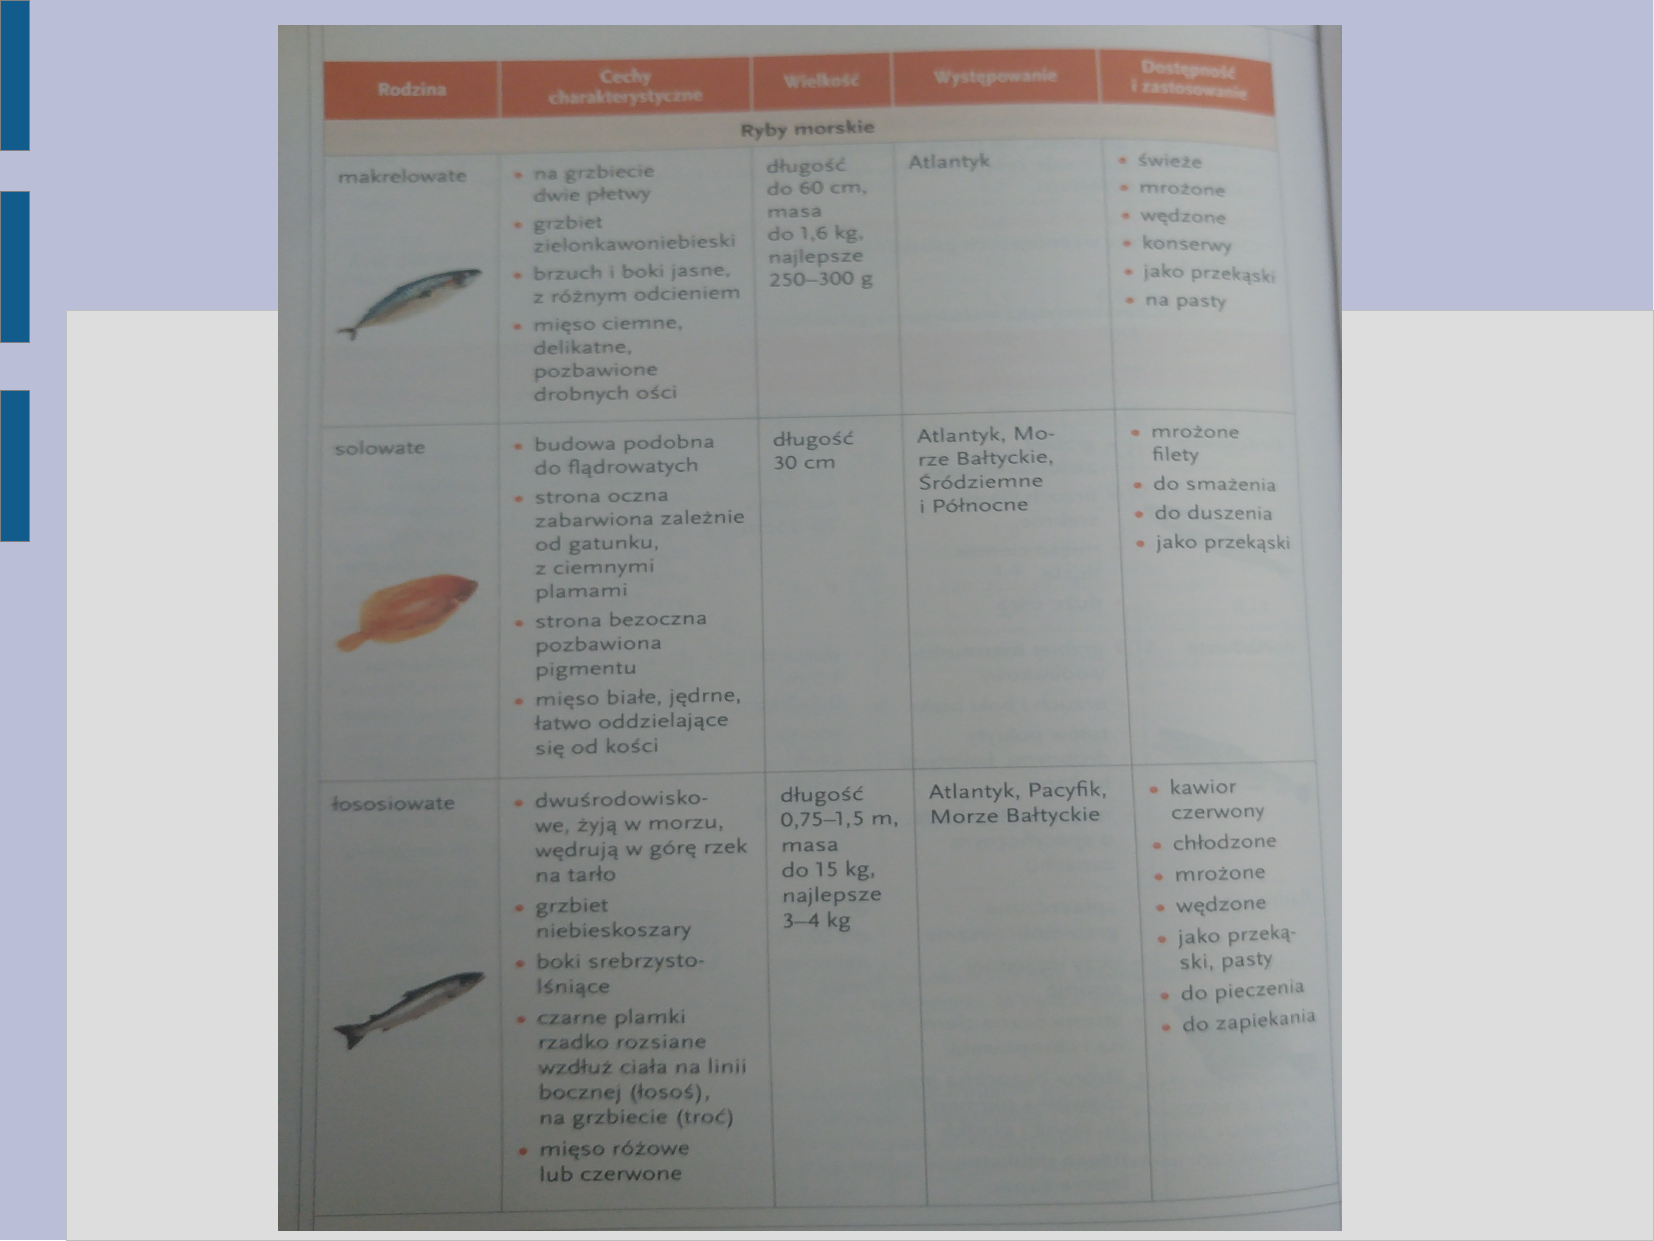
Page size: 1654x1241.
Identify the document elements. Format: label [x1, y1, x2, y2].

picture [278, 25, 1342, 1231]
